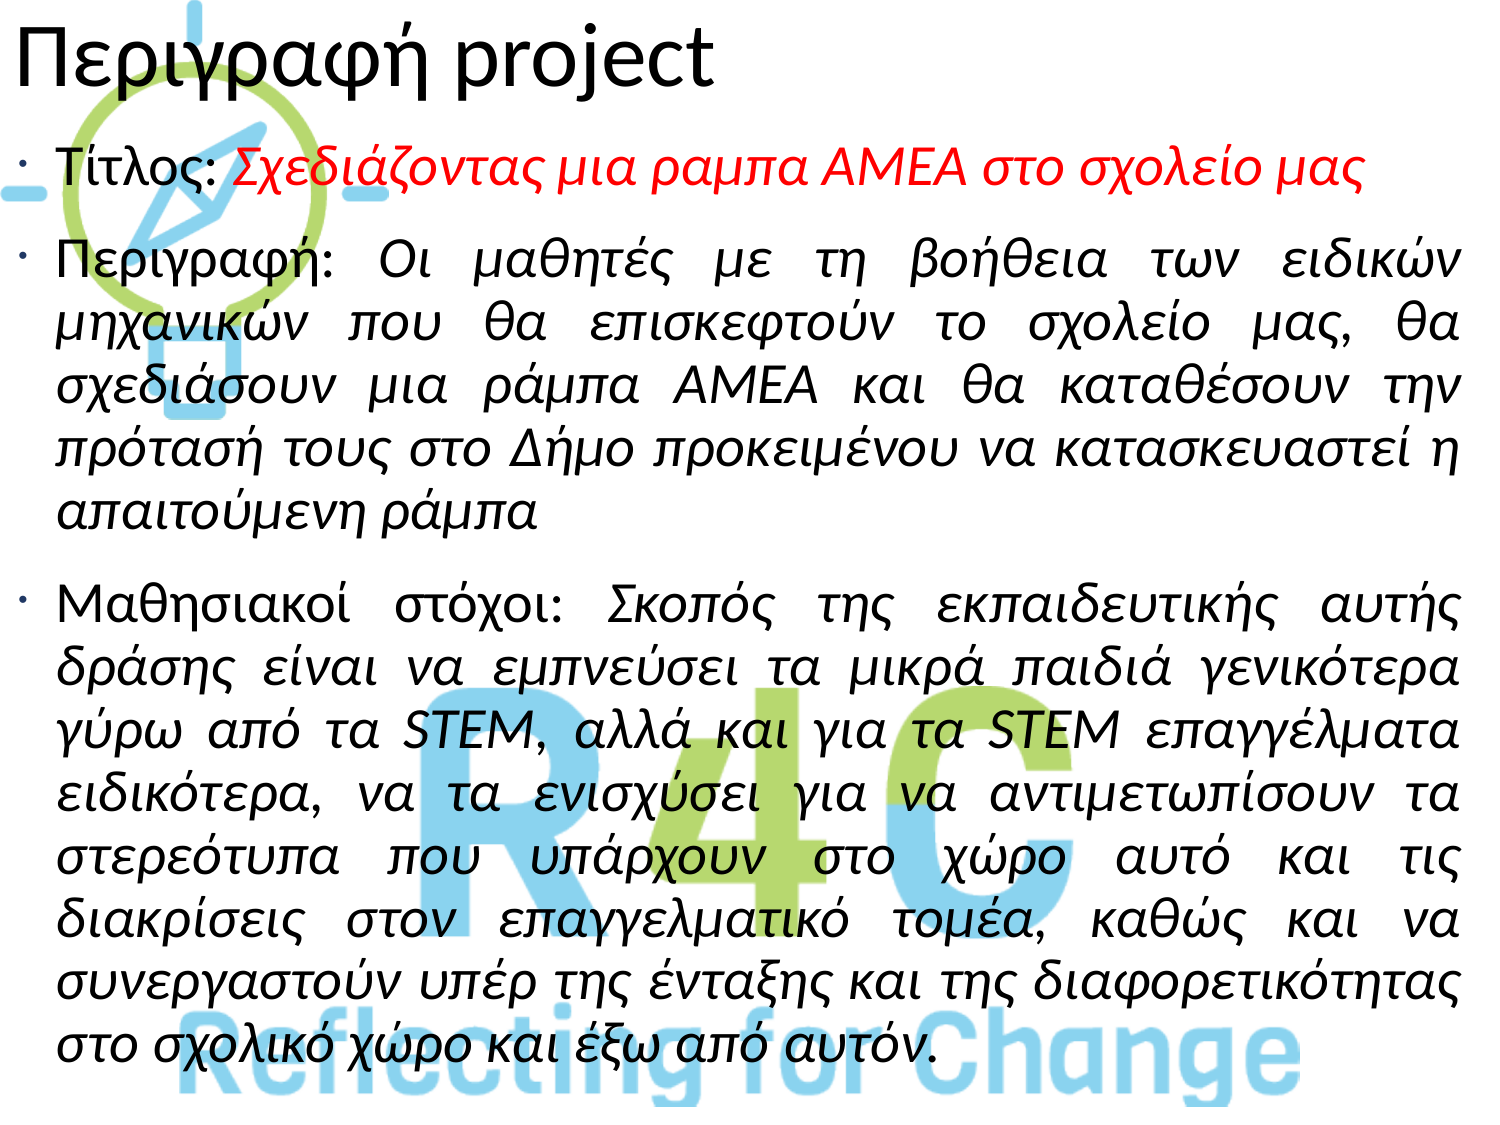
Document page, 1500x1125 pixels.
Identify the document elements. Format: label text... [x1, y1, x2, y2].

list Τίτλος: Σχεδιάζοντας μια ραμπα ΑΜΕΑ στο σχολείο μας Περιγραφή: Οι μαθητές με τη βοήθεια των ειδικών μηχανικών που θα επισκεφτούν το σχολείο μας, θα σχεδιάσουν μια ράμπα ΑΜΕΑ και θα καταθέσουν την πρότασή τους στο Δήμο προκειμένου να κατασκευαστεί η απαιτούμενη ράμπα Μαθησιακοί στόχοι: Σκοπός της εκπαιδευτικής αυτής δράσης είναι να εμπνεύσει τα μικρά παιδιά γενικότερα γύρω από τα STEM, αλλά και για τα STEM επαγγέλματα ειδικότερα, να τα ενισχύσει για να αντιμετωπίσουν τα στερεότυπα που υπάρχουν στο χώρο αυτό και τις διακρίσεις στον επαγγελματικό τομέα, καθώς και να συνεργαστούν υπέρ της ένταξης και της διαφορετικότητας στο σχολικό χώρο και έξω από αυτόν. [3, 127, 1477, 1016]
title Περιγραφή project [0, 0, 1294, 218]
picture [179, 1016, 1300, 1107]
